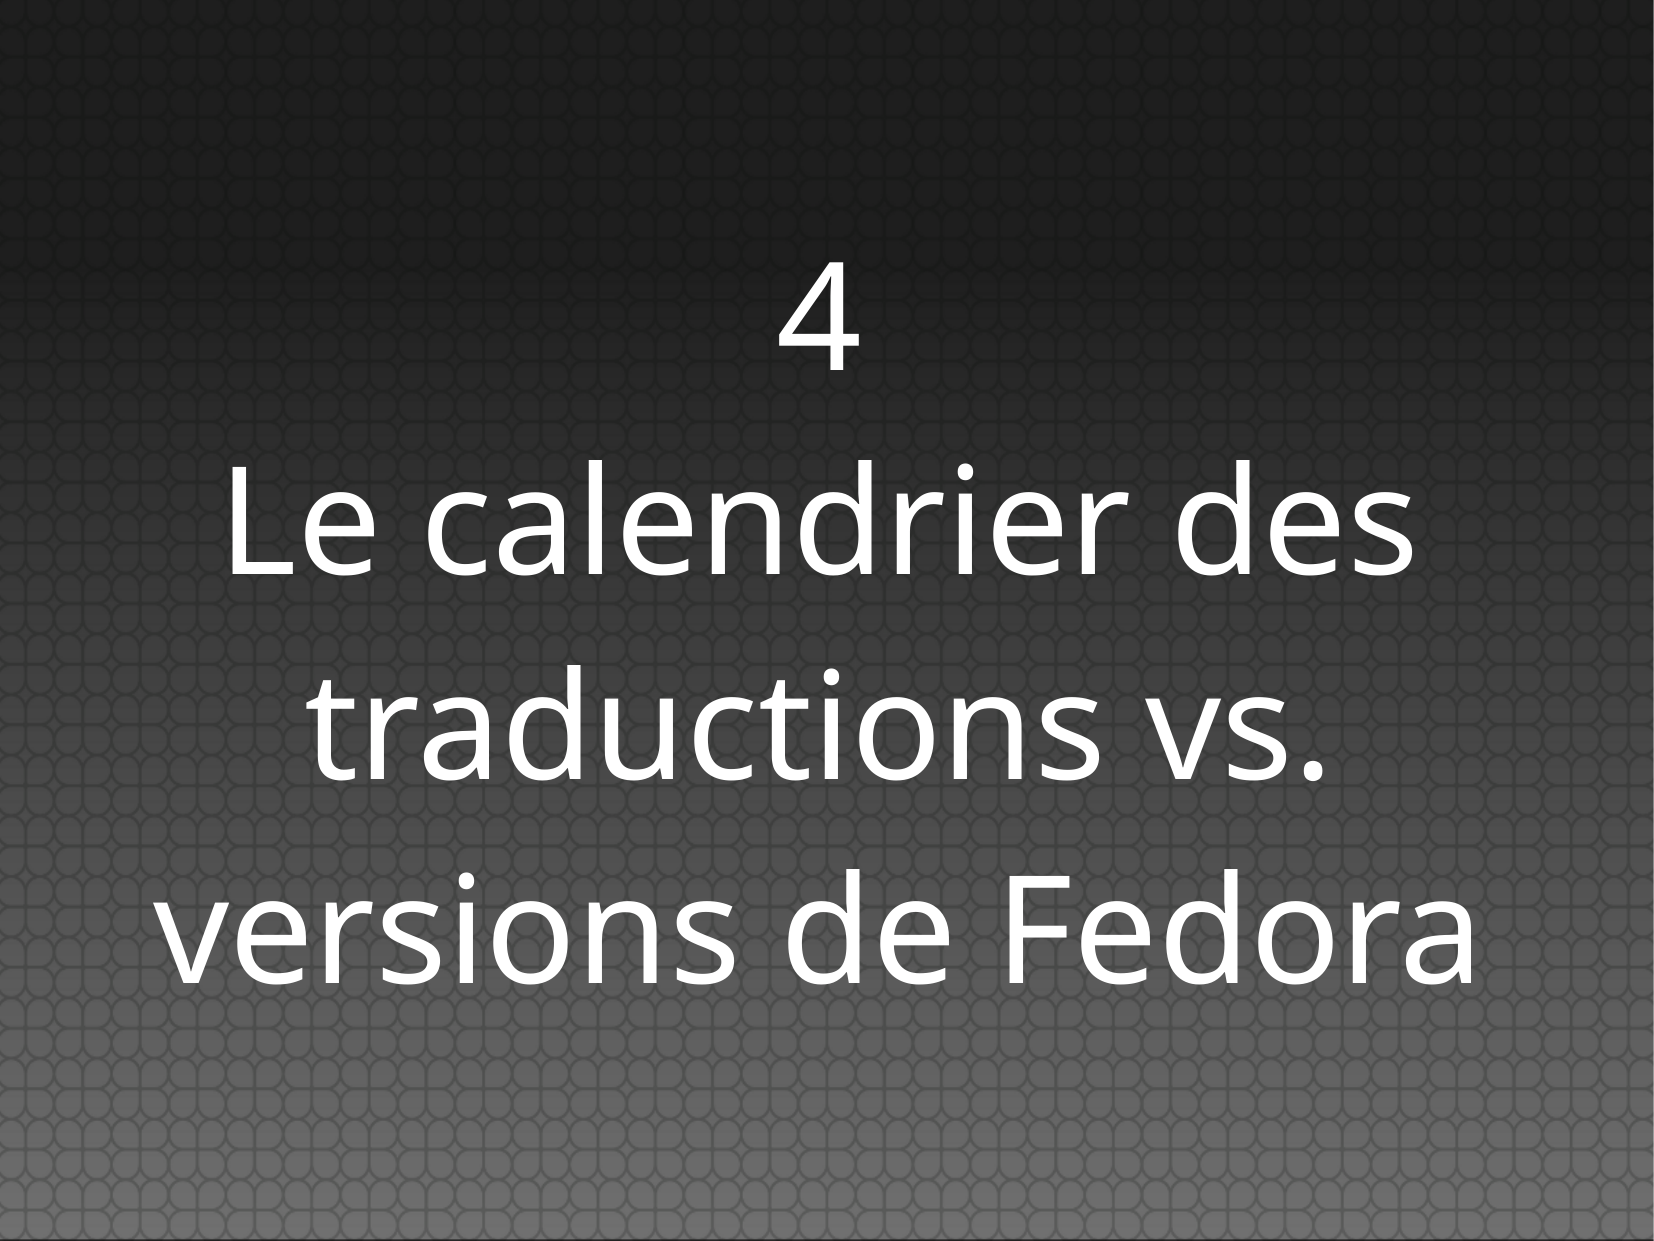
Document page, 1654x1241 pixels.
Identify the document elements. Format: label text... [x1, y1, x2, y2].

picture [0, 0, 1654, 1241]
title 4 Le calendrier des traductions vs. versions de Fedora [75, 237, 1564, 1001]
